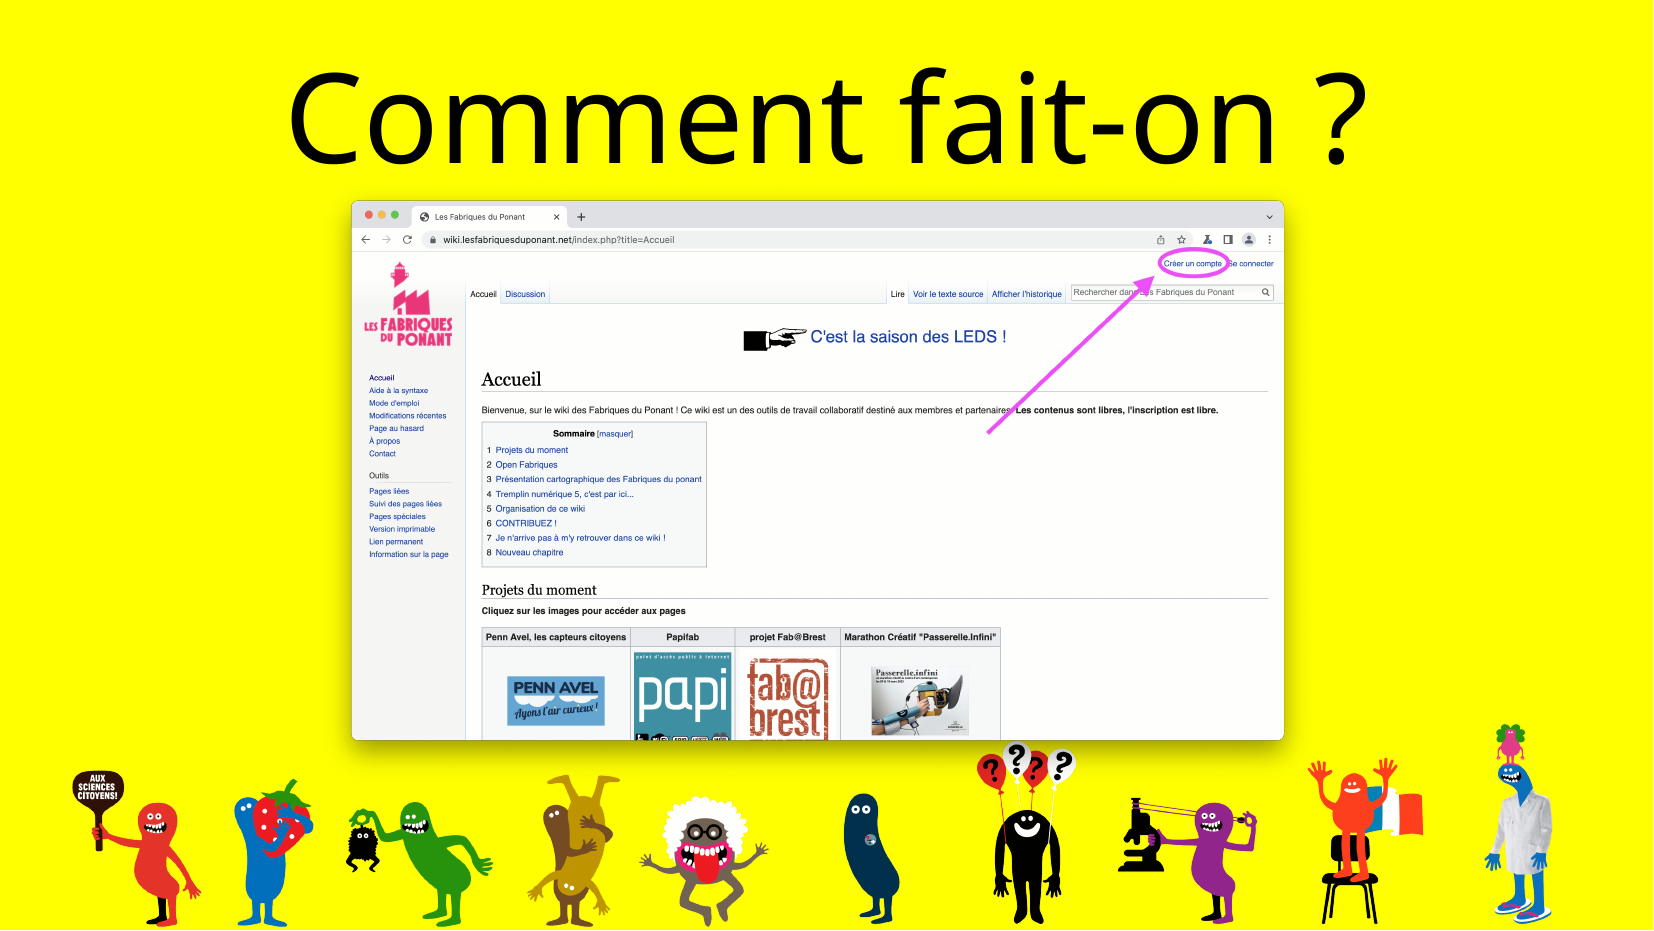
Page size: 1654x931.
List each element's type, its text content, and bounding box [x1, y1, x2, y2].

picture [64, 176, 1589, 931]
title Comment fait-on ? [82, 28, 1571, 201]
